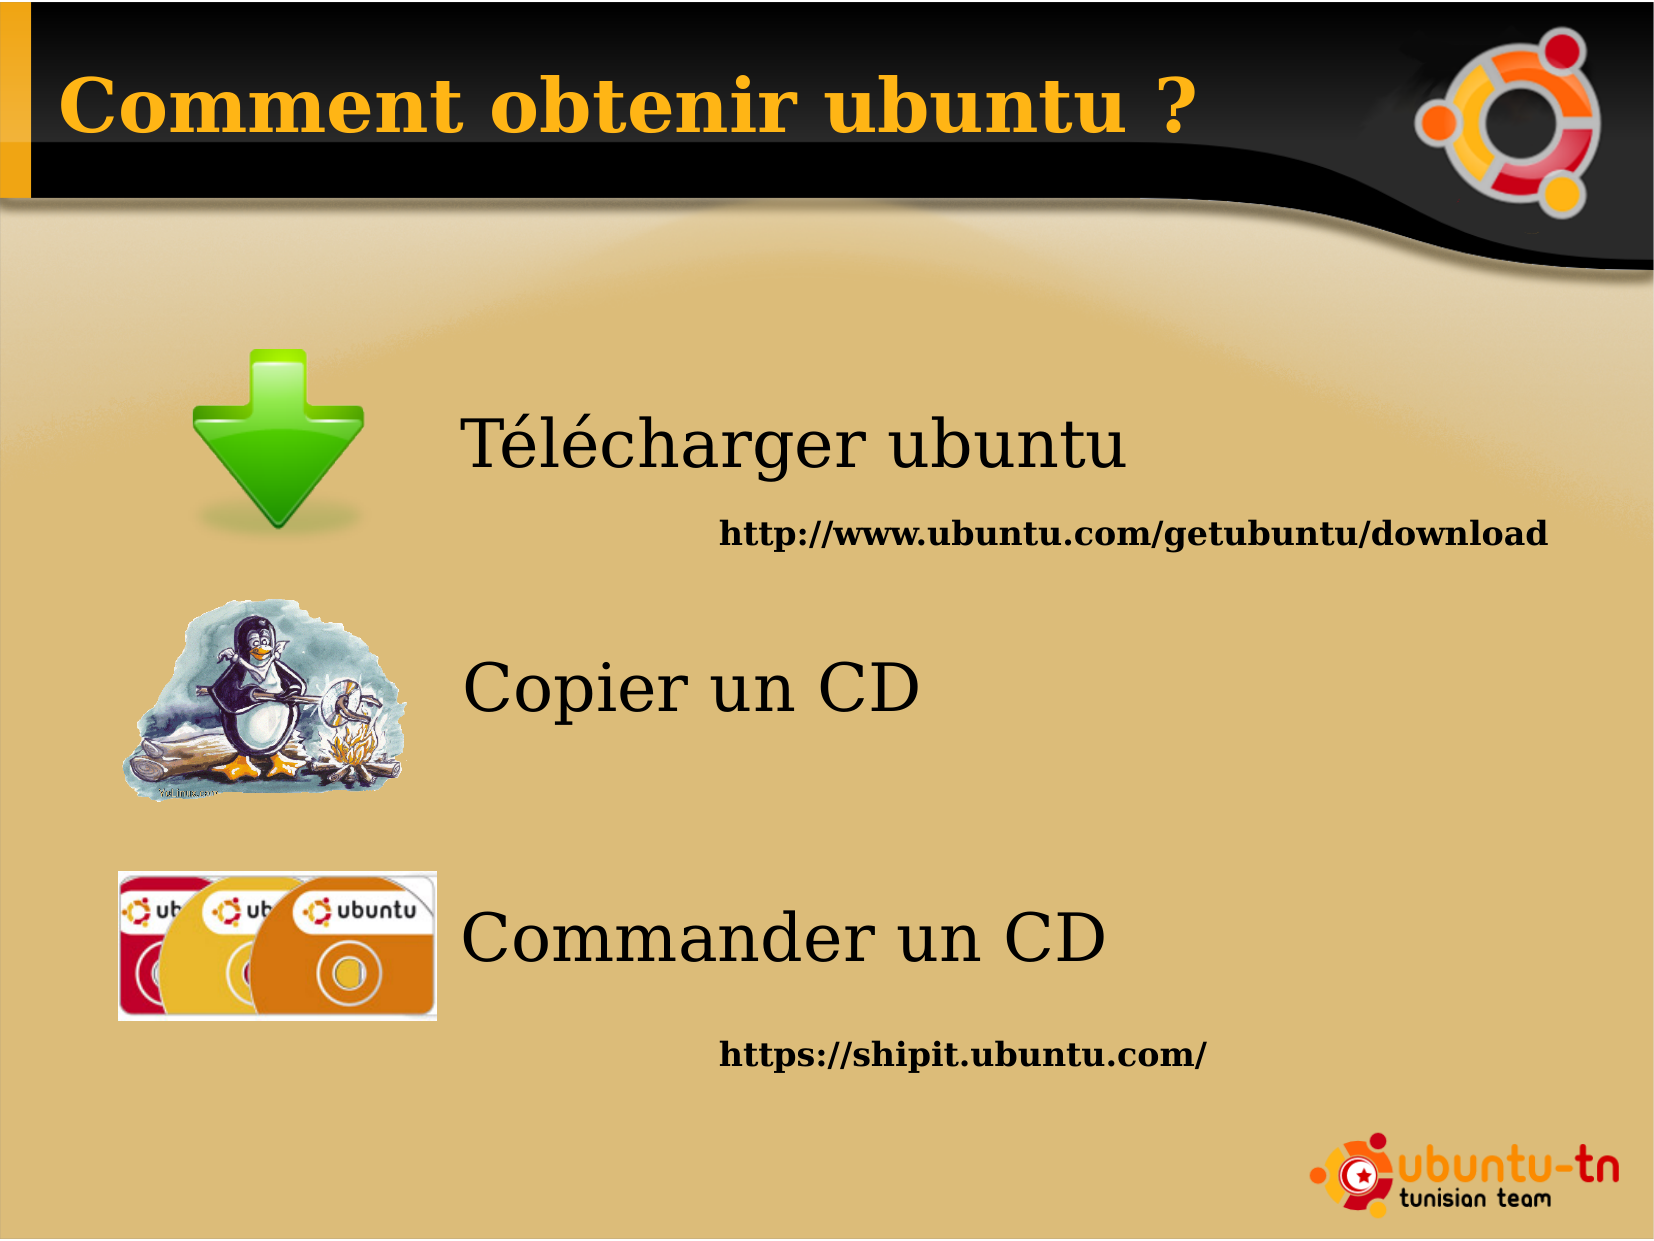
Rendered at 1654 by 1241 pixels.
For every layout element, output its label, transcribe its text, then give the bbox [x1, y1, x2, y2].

title Comment obtenir ubuntu ? [59, 9, 1447, 202]
text_box https://shipit.ubuntu.com/ [704, 1027, 1224, 1082]
text_box Commander un CD [460, 899, 1209, 993]
text_box Copier un CD [462, 649, 1211, 743]
list Télécharger ubuntu [460, 405, 1406, 493]
picture [0, 0, 1654, 1241]
text_box http://www.ubuntu.com/getubuntu/download [704, 507, 1565, 562]
